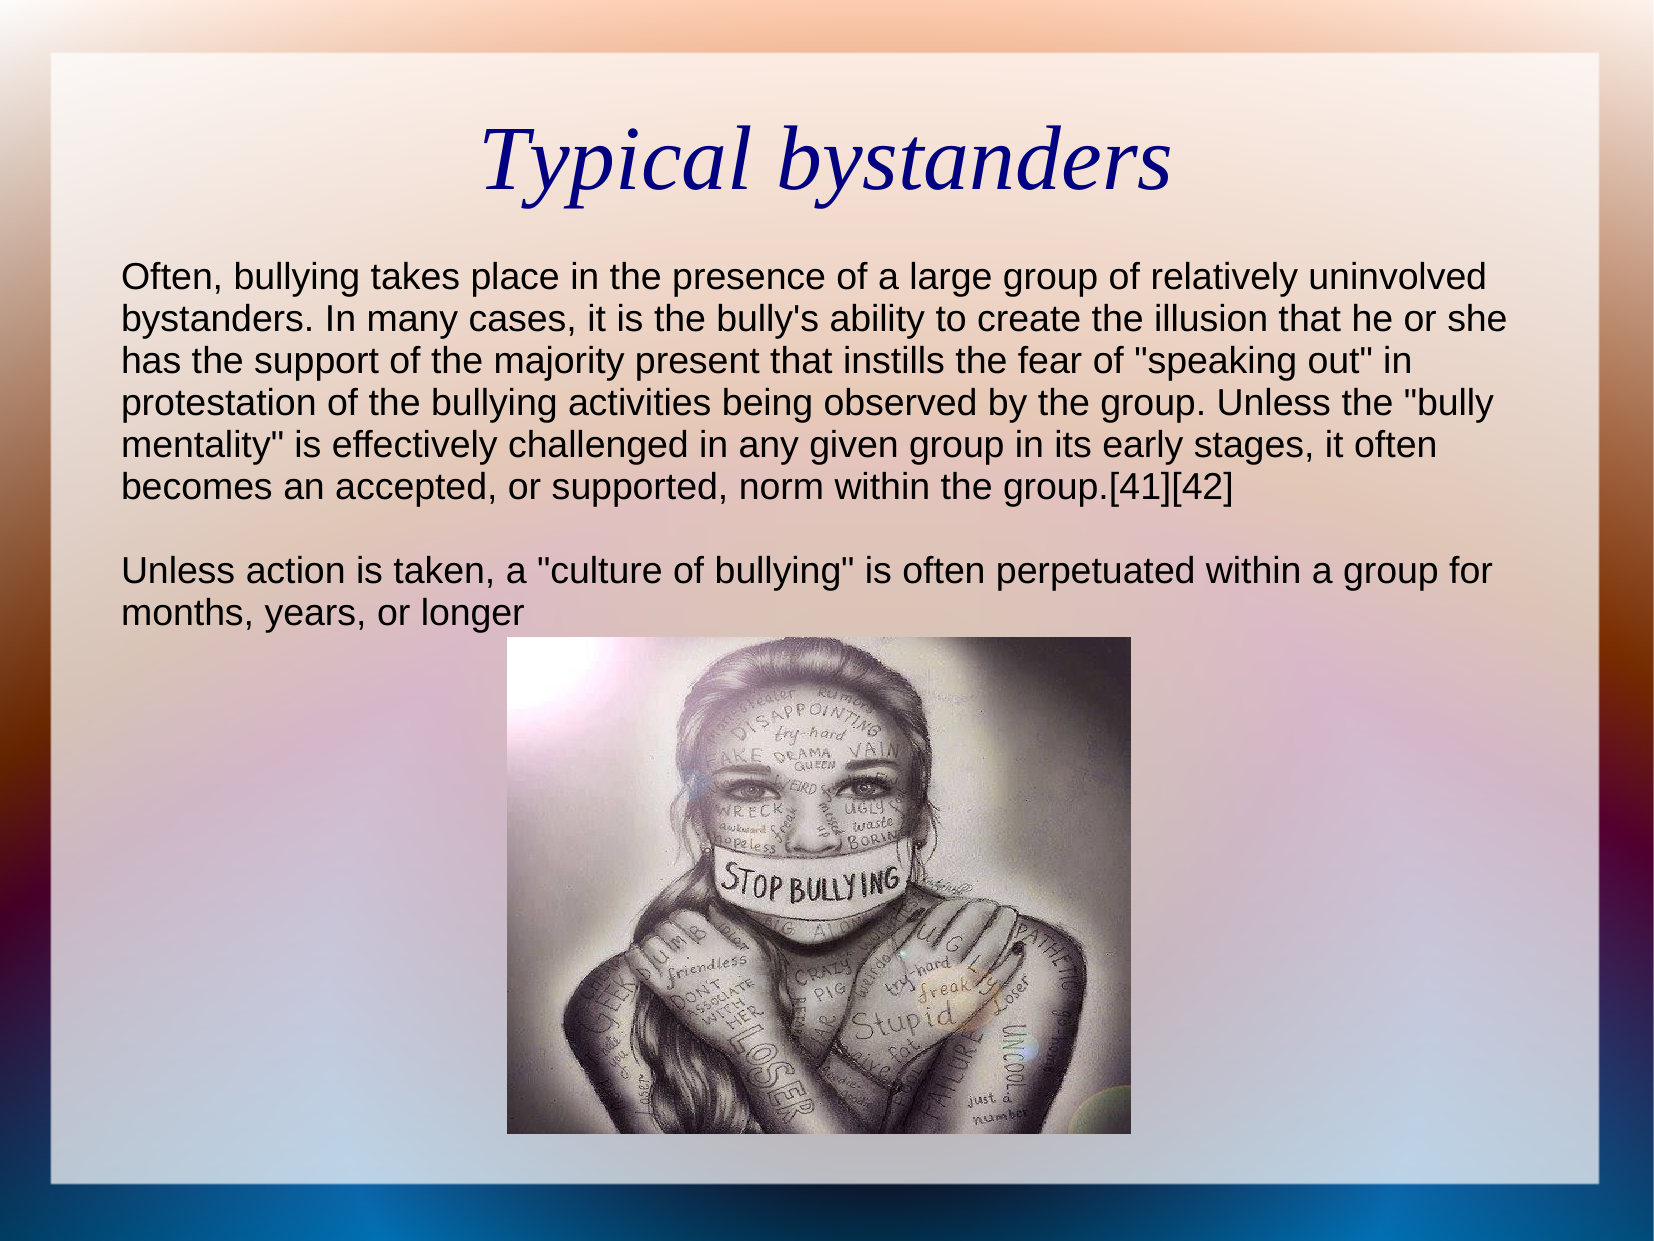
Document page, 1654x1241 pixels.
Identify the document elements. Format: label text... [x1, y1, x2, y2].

text_box Often, bullying takes place in the presence of a large group of relatively uninvolved bystanders. In many cases, it is the bully's ability to create the illusion that he or she has the support of the majority present that instills the fear of "speaking out" in protestation of the bullying activities being observed by the group. Unless the "bully mentality" is effectively challenged in any given group in its early stages, it often becomes an accepted, or supported, norm within the group.[41][42] Unless action is taken, a "culture of bullying" is often perpetuated within a group for months, years, or longer [106, 248, 1583, 761]
picture [0, 0, 1654, 1241]
title Typical bystanders [82, 55, 1571, 263]
